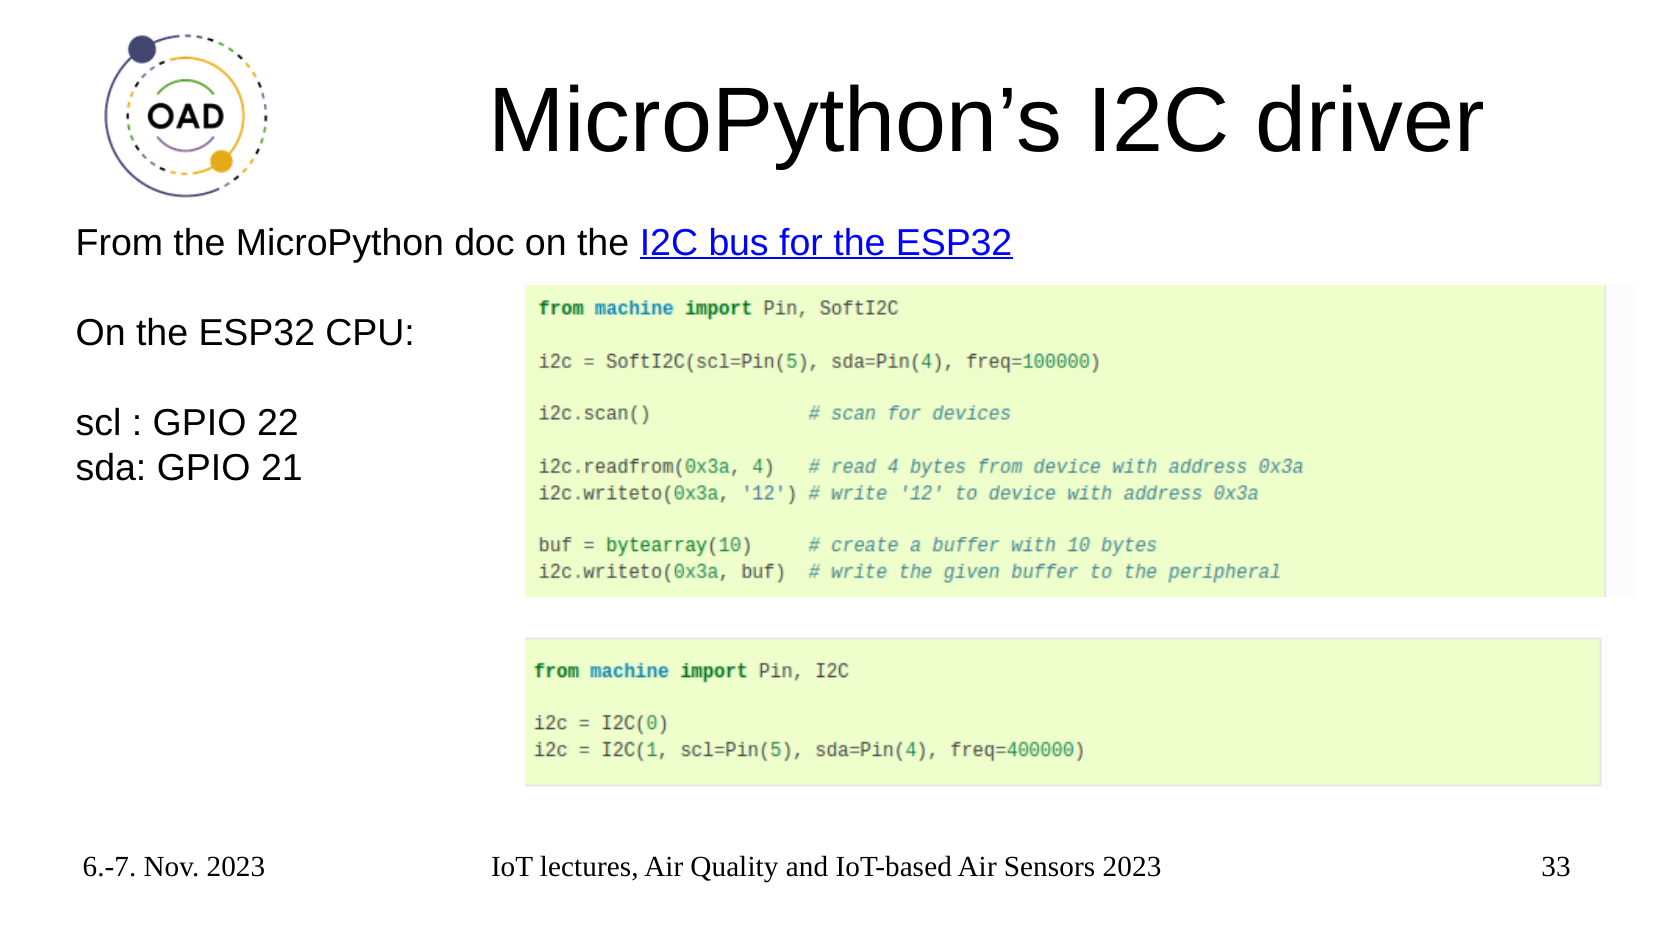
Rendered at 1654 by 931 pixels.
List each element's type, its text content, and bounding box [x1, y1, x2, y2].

picture [525, 635, 1608, 788]
title MicroPython’s I2C driver [403, 37, 1571, 193]
picture [525, 285, 1636, 597]
list From the MicroPython doc on the I2C bus for the ESP32 On the ESP32 CPU: scl : GPIO 22 sda: GPIO 21 [75, 217, 1613, 788]
picture [64, 20, 302, 218]
